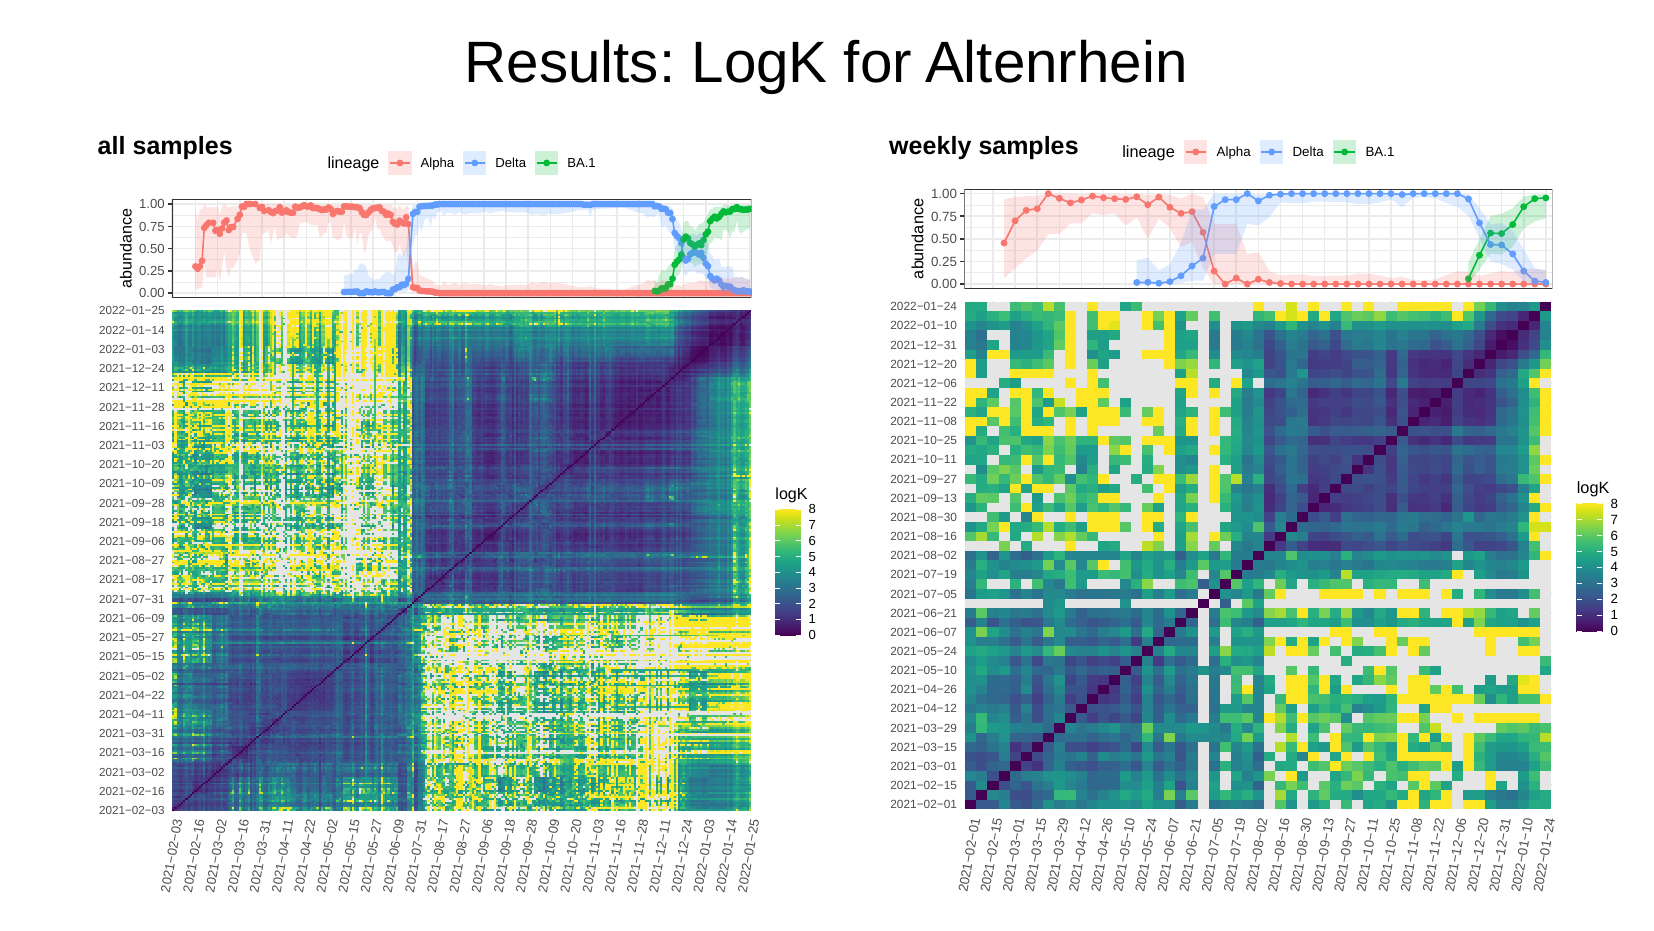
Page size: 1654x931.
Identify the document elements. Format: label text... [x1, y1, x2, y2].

title Results: LogK for Altenrhein [82, 7, 1571, 116]
text_box all samples [82, 124, 300, 182]
picture [91, 122, 832, 902]
text_box weekly samples [874, 124, 1125, 182]
picture [882, 110, 1634, 902]
